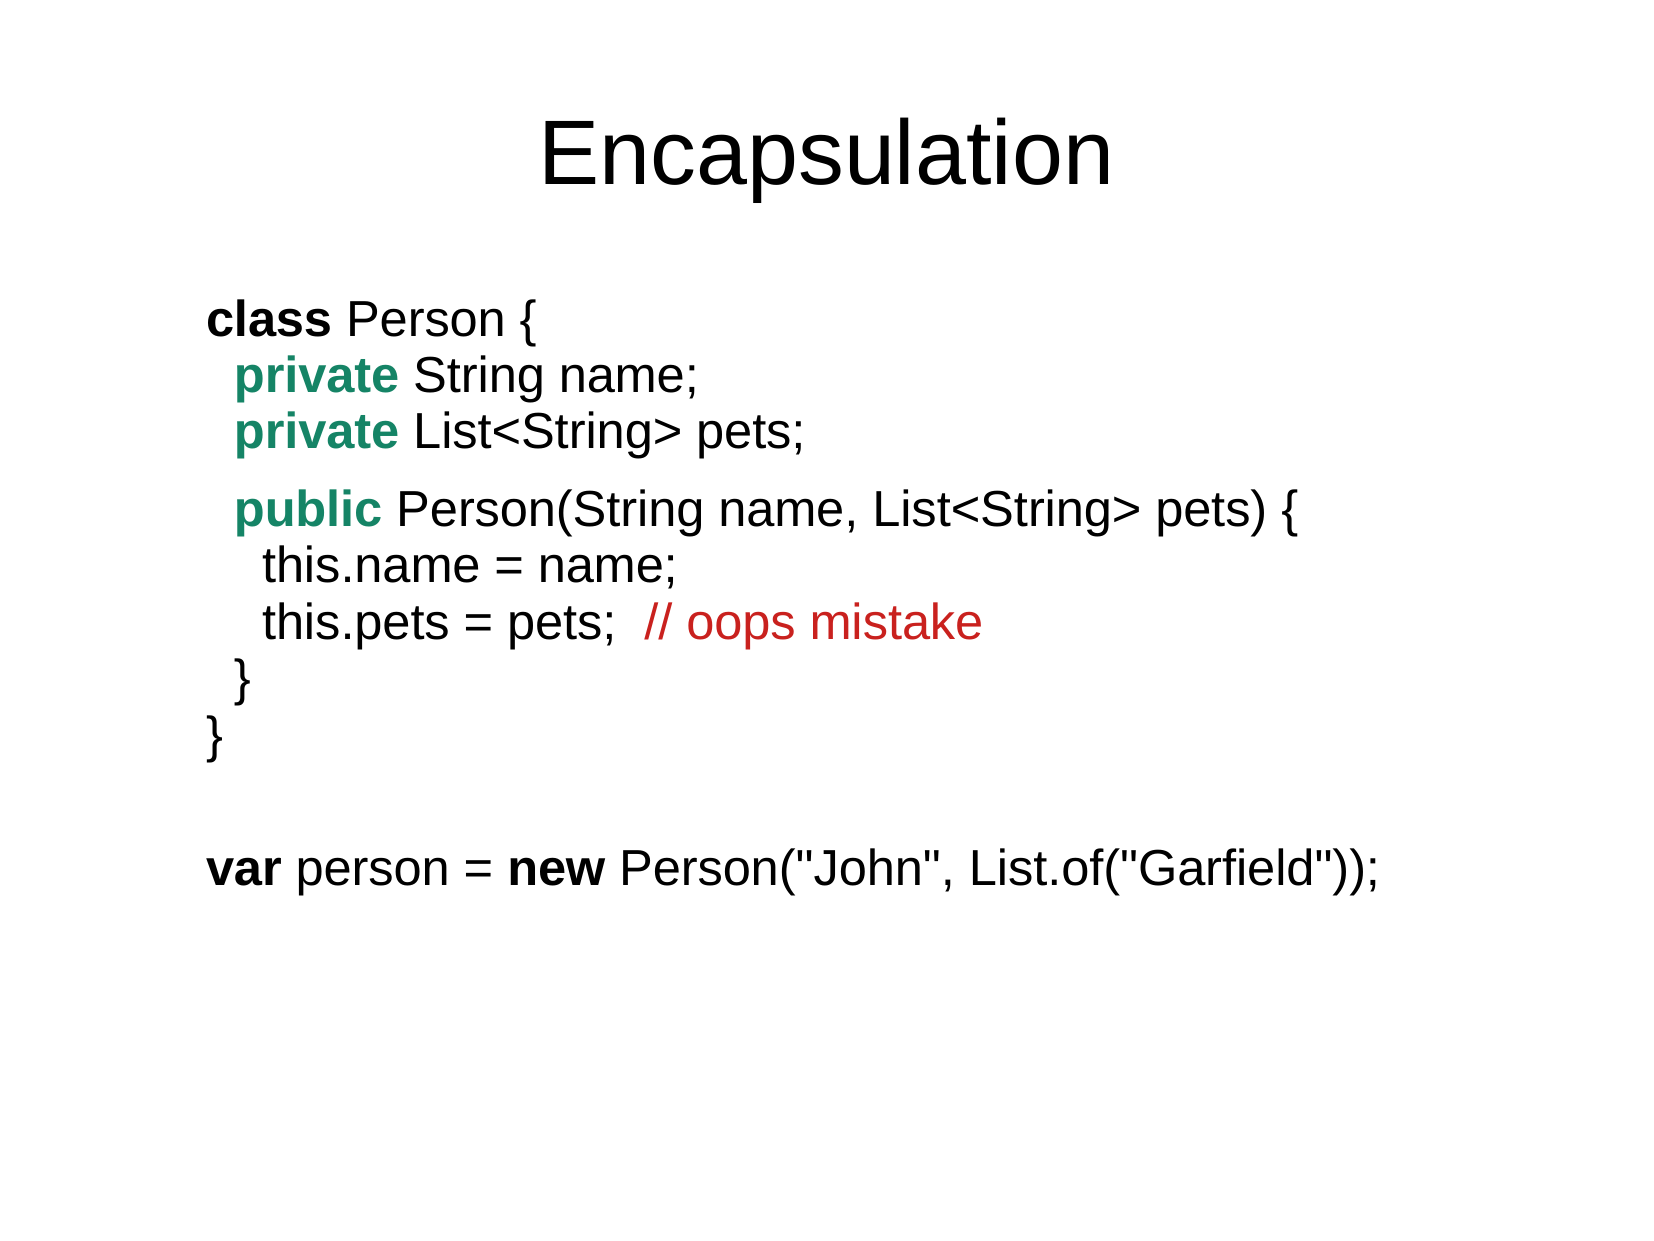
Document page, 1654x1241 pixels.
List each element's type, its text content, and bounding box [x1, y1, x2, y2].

list class Person { private String name; private List<String> pets; public Person(String name, List<String> pets) { this.name = name; this.pets = pets; // oops mistake } } var person = new Person("John", List.of("Garfield")); [82, 290, 1571, 1010]
title Encapsulation [82, 49, 1571, 257]
